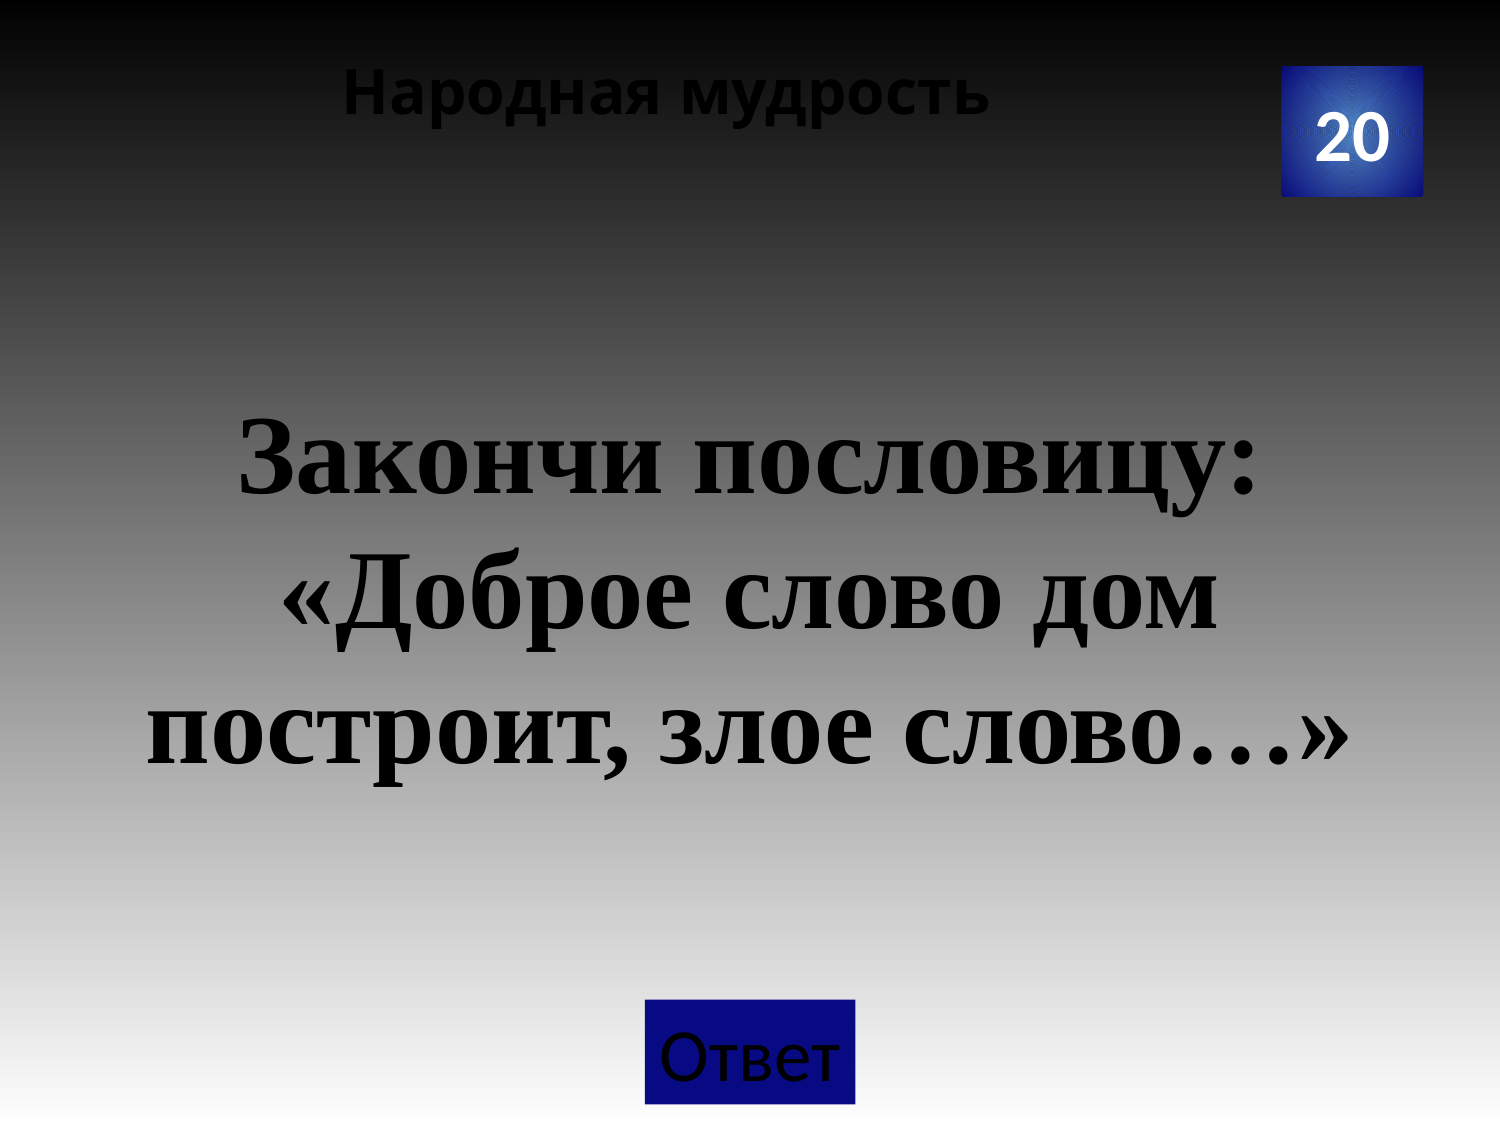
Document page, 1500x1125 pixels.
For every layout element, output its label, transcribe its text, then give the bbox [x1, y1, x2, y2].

text_box 20 [1281, 66, 1424, 197]
title Народная мудрость [75, 45, 1258, 233]
list Закончи пословицу: «Доброе слово дом построит, злое слово…» [75, 373, 1425, 1000]
